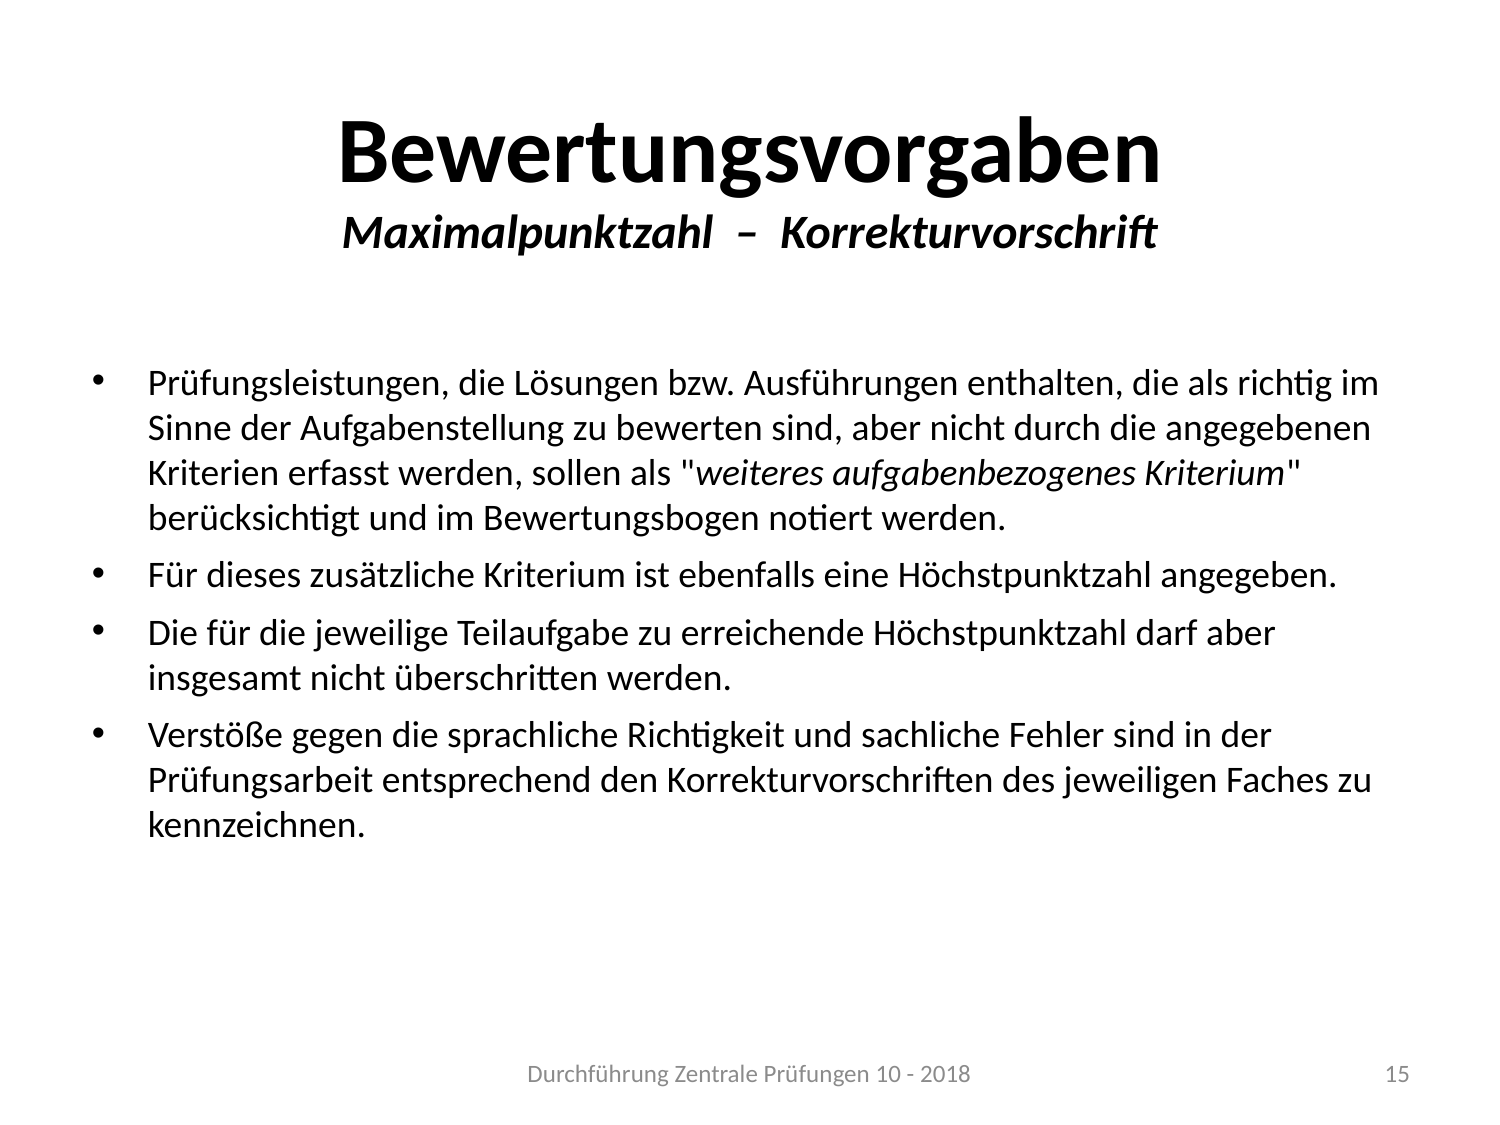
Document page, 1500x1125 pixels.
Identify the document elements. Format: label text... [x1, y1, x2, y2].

footer Durchführung Zentrale Prüfungen 10 - 2018 [512, 1042, 988, 1103]
slide_number <Foliennummer> [1074, 1042, 1425, 1103]
list Prüfungsleistungen, die Lösungen bzw. Ausführungen enthalten, die als richtig im Sinne der Aufgabenstellung zu bewerten sind, aber nicht durch die angegebenen Kriterien erfasst werden, sollen als "weiteres aufgabenbezogenes Kriterium" berücksichtigt und im Bewertungsbogen notiert werden. Für dieses zusätzliche Kriterium ist ebenfalls eine Höchstpunktzahl angegeben. Die für die jeweilige Teilaufgabe zu erreichende Höchstpunktzahl darf aber insgesamt nicht überschritten werden. Verstöße gegen die sprachliche Richtigkeit und sachliche Fehler sind in der Prüfungsarbeit entsprechend den Korrekturvorschriften des jeweiligen Faches zu kennzeichnen. [76, 349, 1427, 941]
text_box Bewertungsvorgaben Maximalpunktzahl – Korrekturvorschrift [74, 79, 1425, 268]
